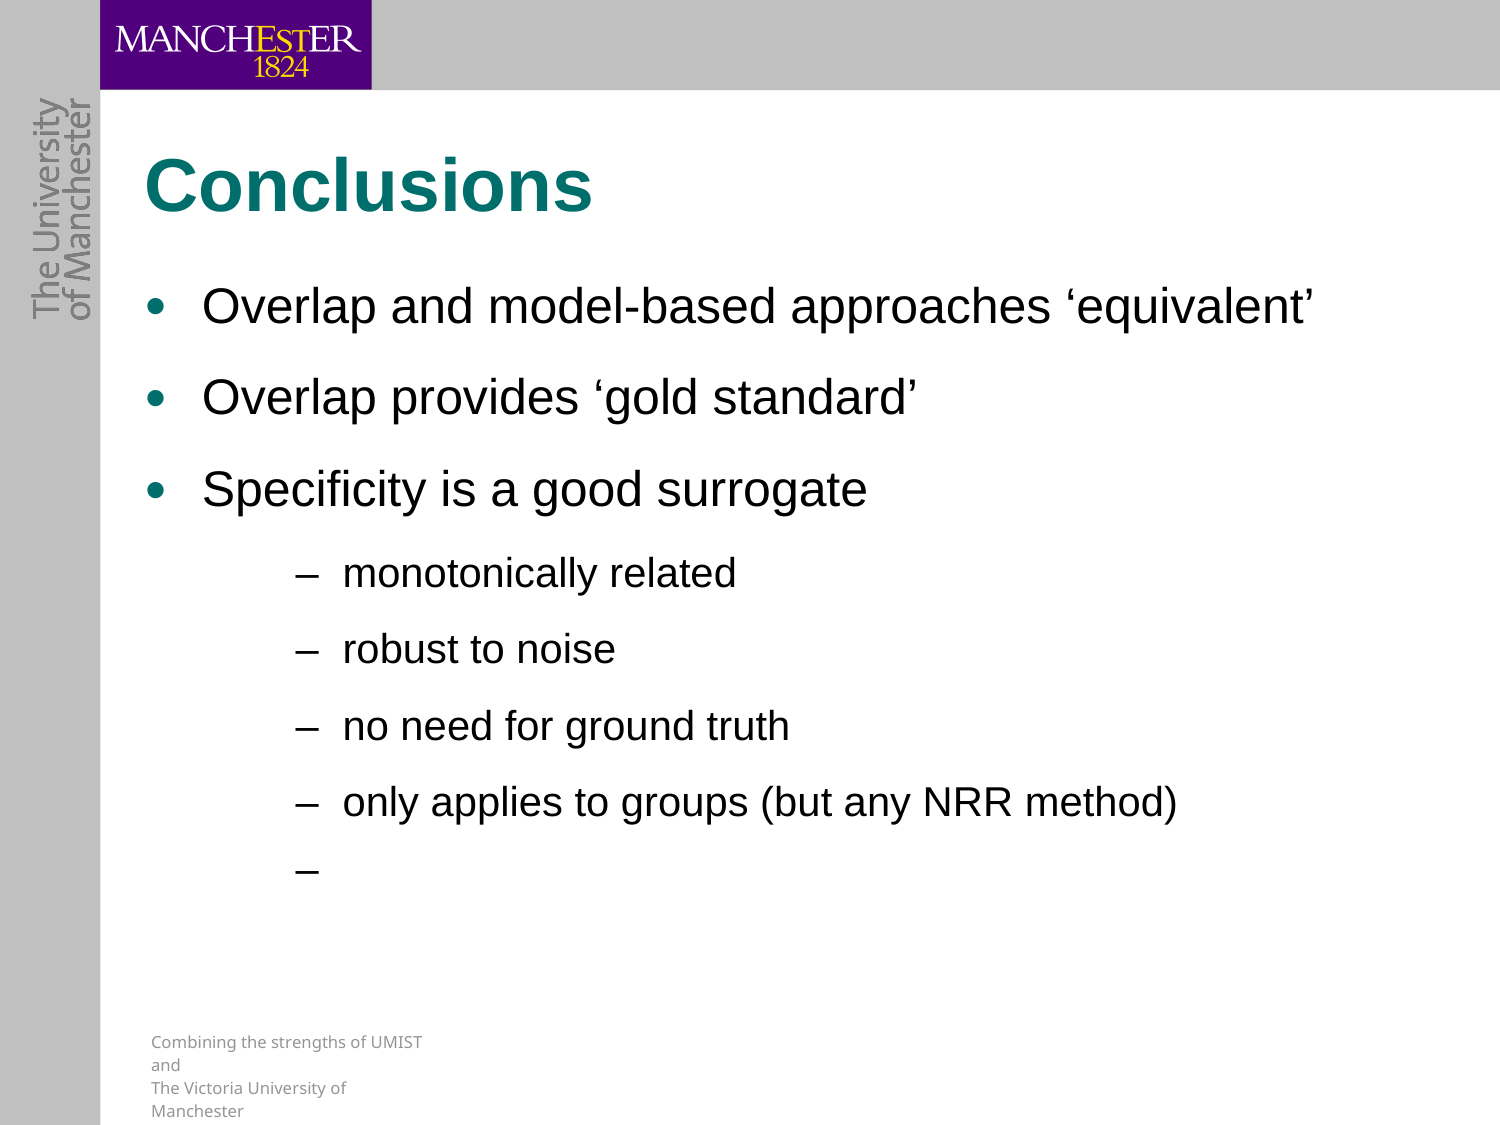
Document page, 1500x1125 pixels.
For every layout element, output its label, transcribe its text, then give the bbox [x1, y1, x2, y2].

list Overlap and model-based approaches ‘equivalent’ Overlap provides ‘gold standard’ Specificity is a good surrogate monotonically related robust to noise no need for ground truth only applies to groups (but any NRR method) [130, 259, 1407, 1012]
title Conclusions [129, 120, 1406, 251]
picture [0, 0, 372, 320]
